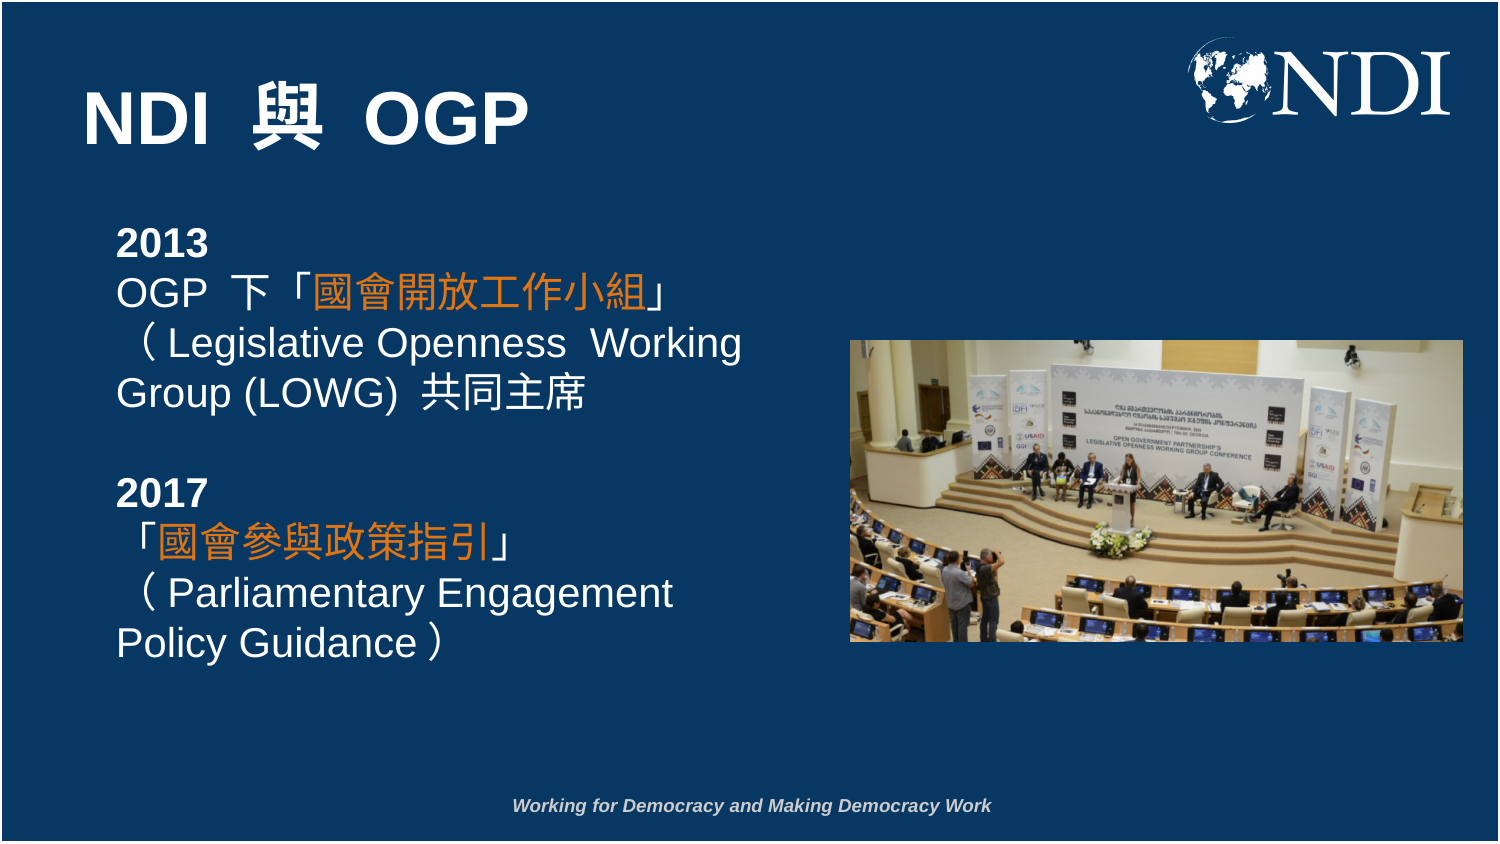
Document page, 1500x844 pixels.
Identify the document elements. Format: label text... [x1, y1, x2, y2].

text_box 2013 OGP 下「國會開放工作小組」（Legislative Openness Working Group (LOWG) 共同主席 2017 「國會參與政策指引」 （Parliamentary Engagement Policy Guidance） [100, 234, 802, 748]
title NDI 與 OGP [27, 45, 585, 184]
picture [1187, 37, 1450, 123]
picture [850, 340, 1463, 642]
